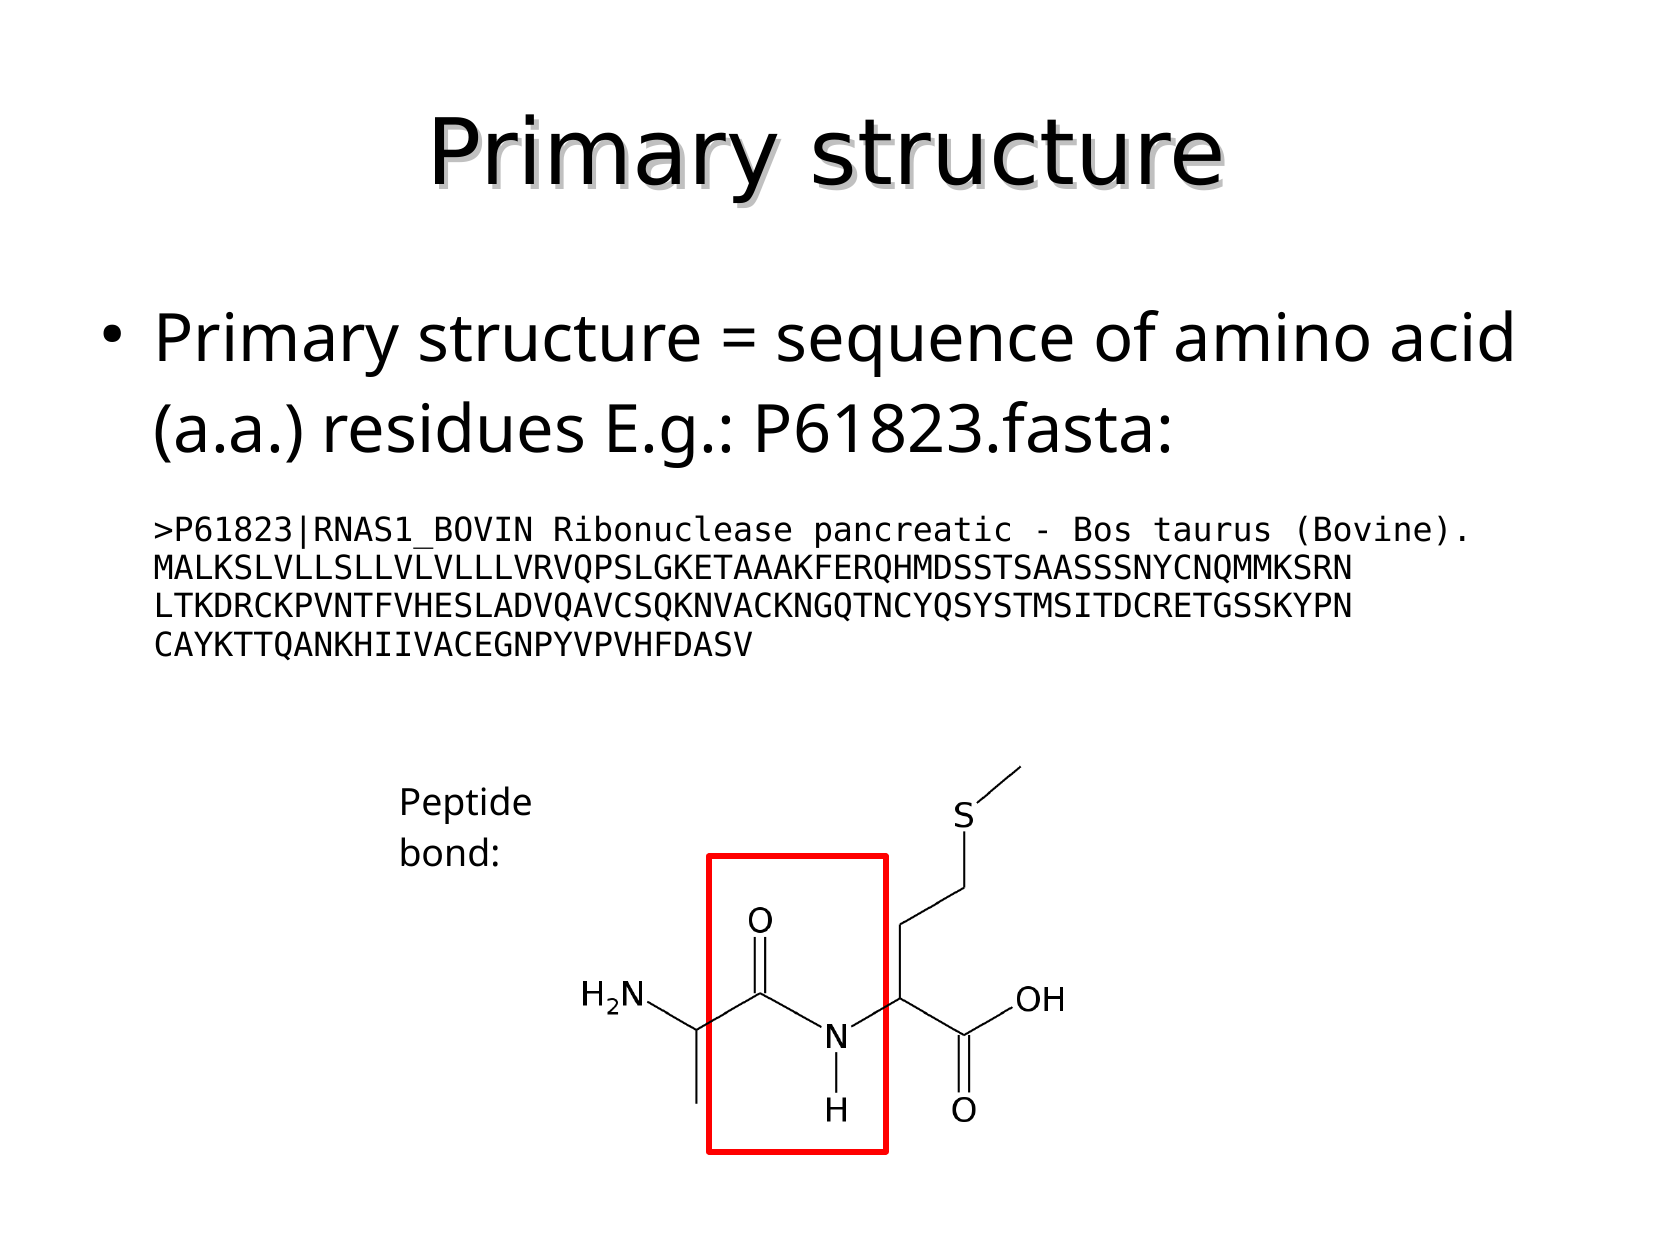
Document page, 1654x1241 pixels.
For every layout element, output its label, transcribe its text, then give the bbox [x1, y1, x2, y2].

picture [583, 765, 1063, 1123]
title Primary structure [82, 56, 1571, 250]
text_box Peptide bond: [383, 767, 583, 874]
list Primary structure = sequence of amino acid (a.a.) residues E.g.: P61823.fasta: >P61823|RNAS1_BOVIN Ribonuclease pancreatic - Bos taurus (Bovine). MALKSLVLLSLLVLVLLLVRVQPSLGKETAAAKFERQHMDSSTSAASSSNYCNQMMKSRN LTKDRCKPVNTFVHESLADVQAVCSQKNVACKNGQTNCYQSYSTMSITDCRETGSSKYPN CAYKTTQANKHIIVACEGNPYVPVHFDASV [82, 290, 1571, 680]
